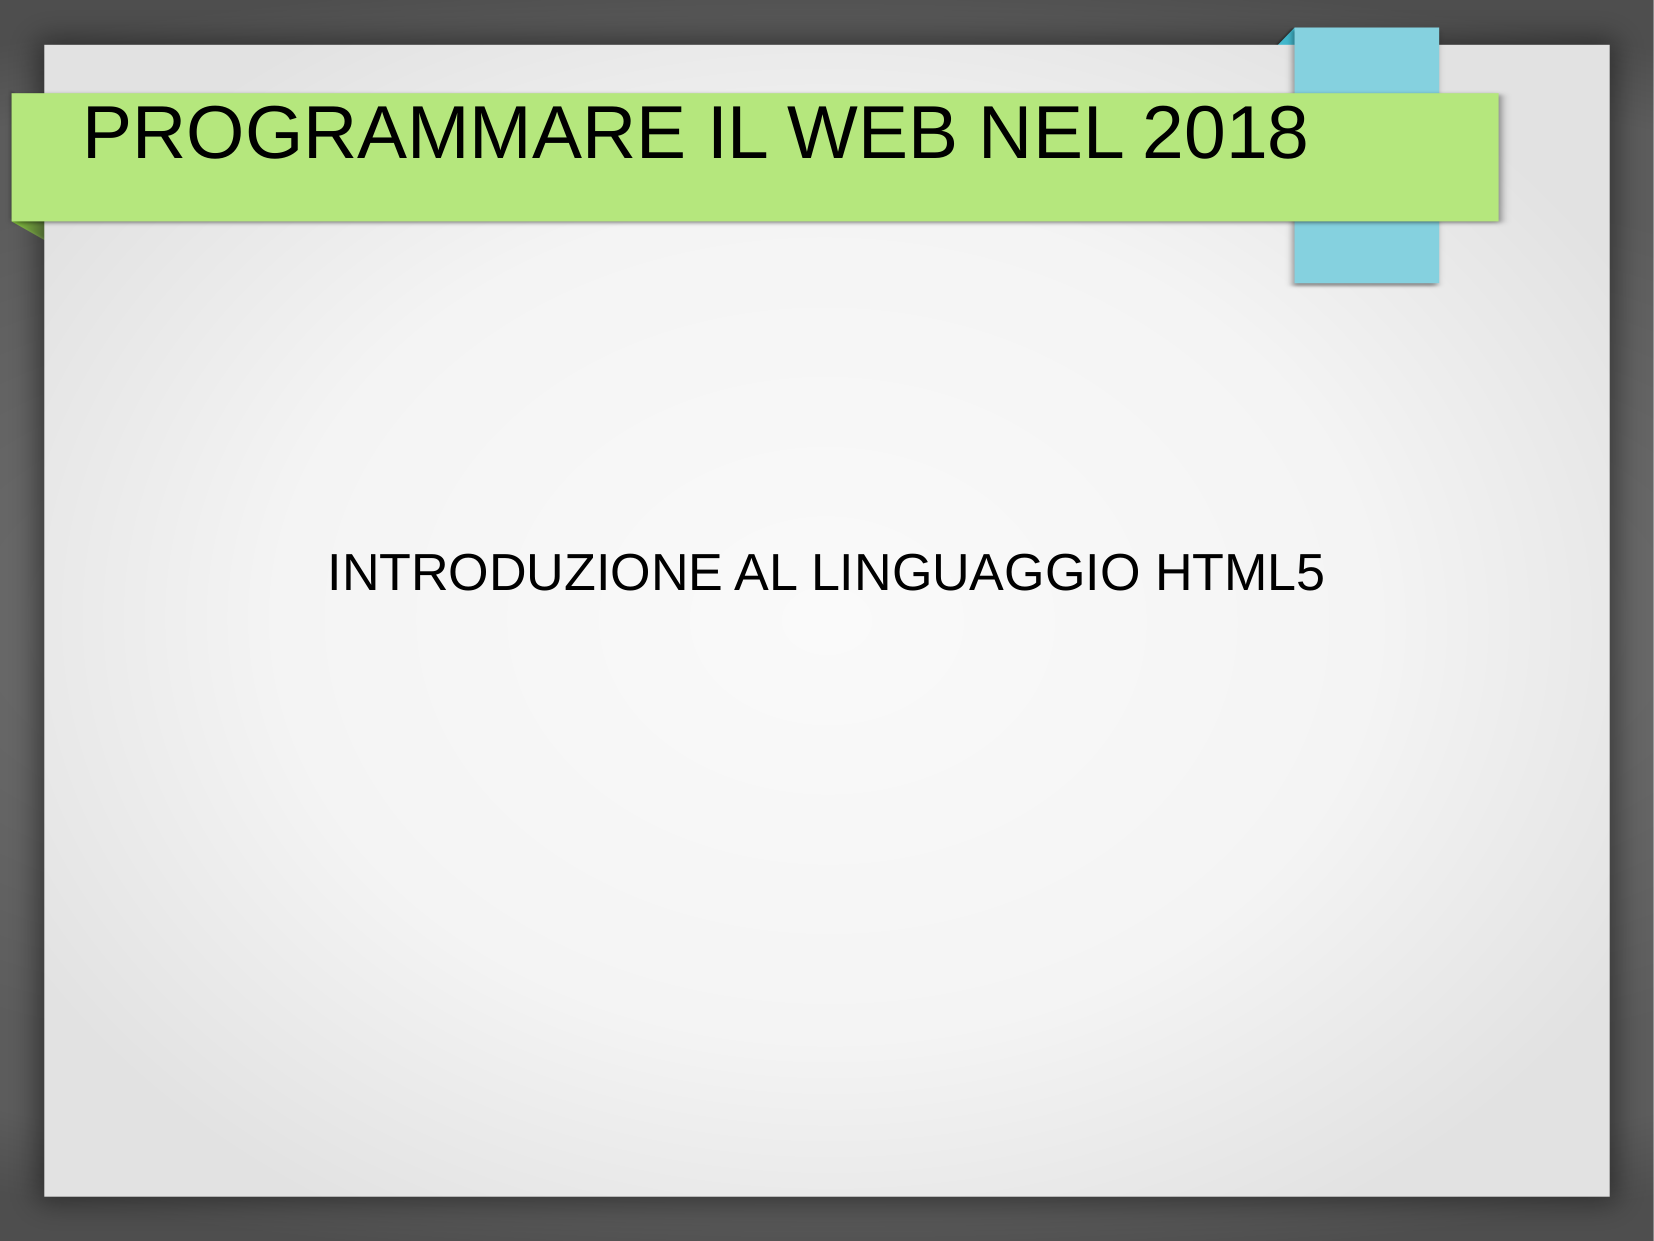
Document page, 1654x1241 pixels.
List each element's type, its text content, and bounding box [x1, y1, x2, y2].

subtitle INTRODUZIONE AL LINGUAGGIO HTML5 [82, 295, 1571, 1015]
title PROGRAMMARE IL WEB NEL 2018 [82, 44, 1489, 213]
picture [0, 0, 1654, 1241]
